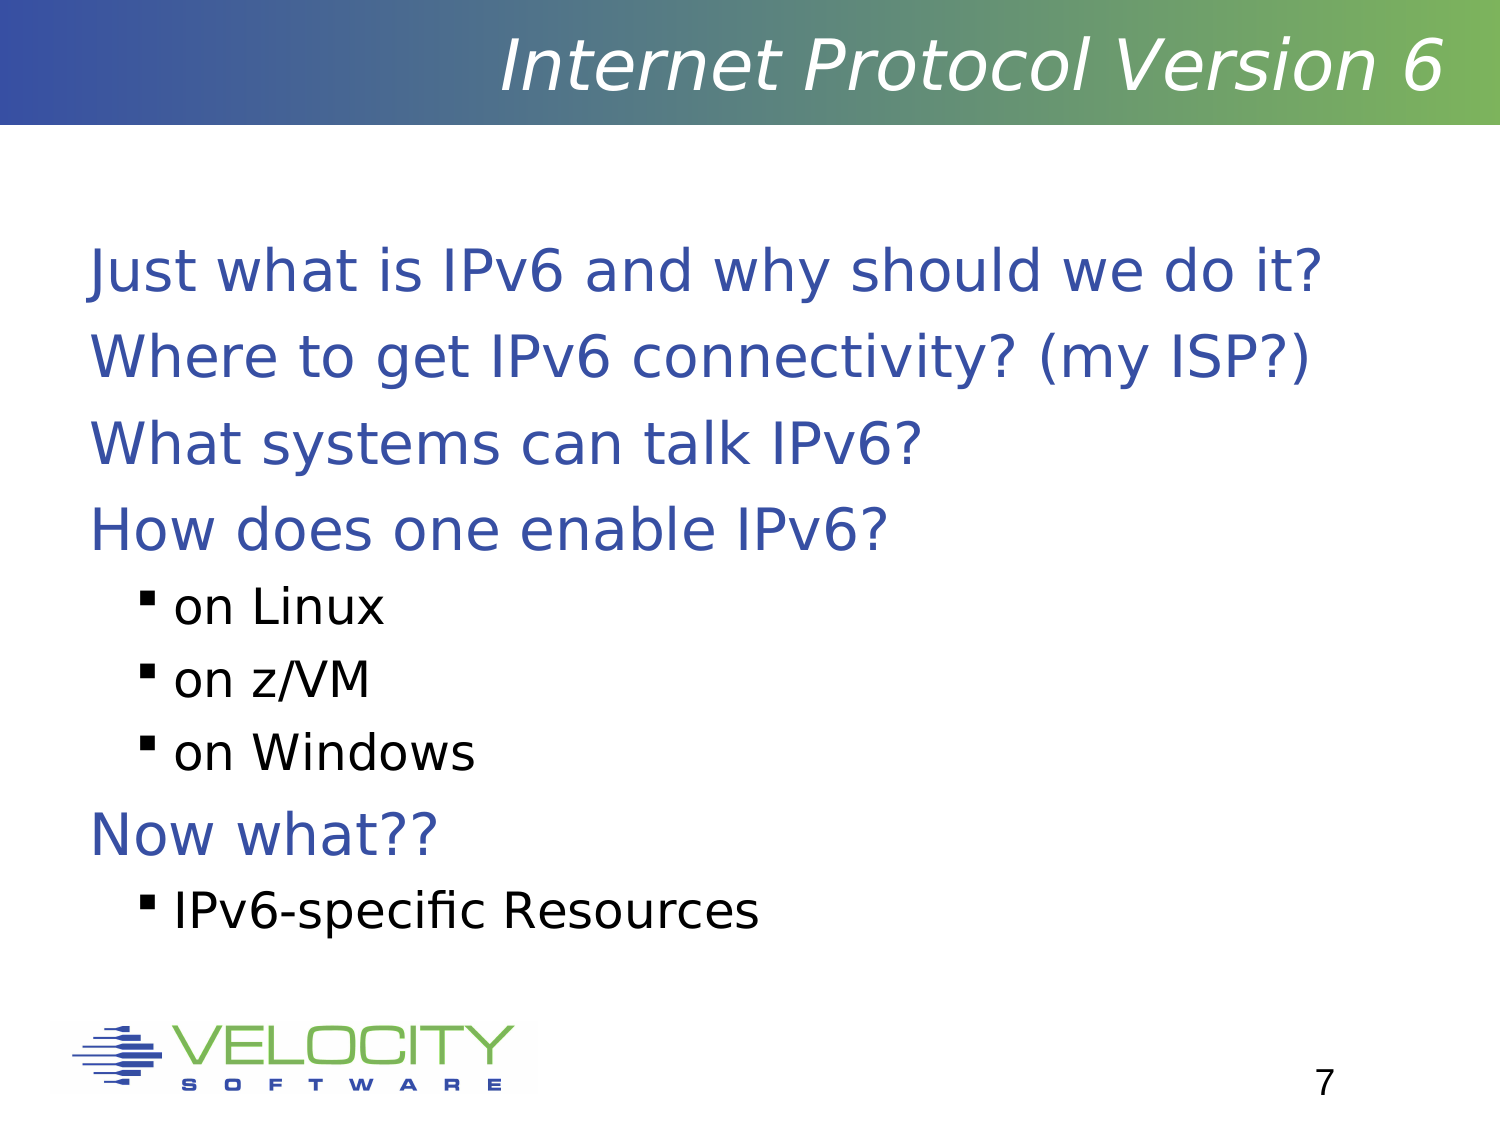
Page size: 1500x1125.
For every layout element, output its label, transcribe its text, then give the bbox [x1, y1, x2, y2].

picture [50, 1021, 538, 1094]
title Internet Protocol Version 6 [62, 12, 1463, 113]
list Just what is IPv6 and why should we do it? Where to get IPv6 connectivity? (my ISP?) What systems can talk IPv6? How does one enable IPv6? on Linux on z/VM on Windows Now what?? IPv6-specific Resources [75, 224, 1426, 1034]
